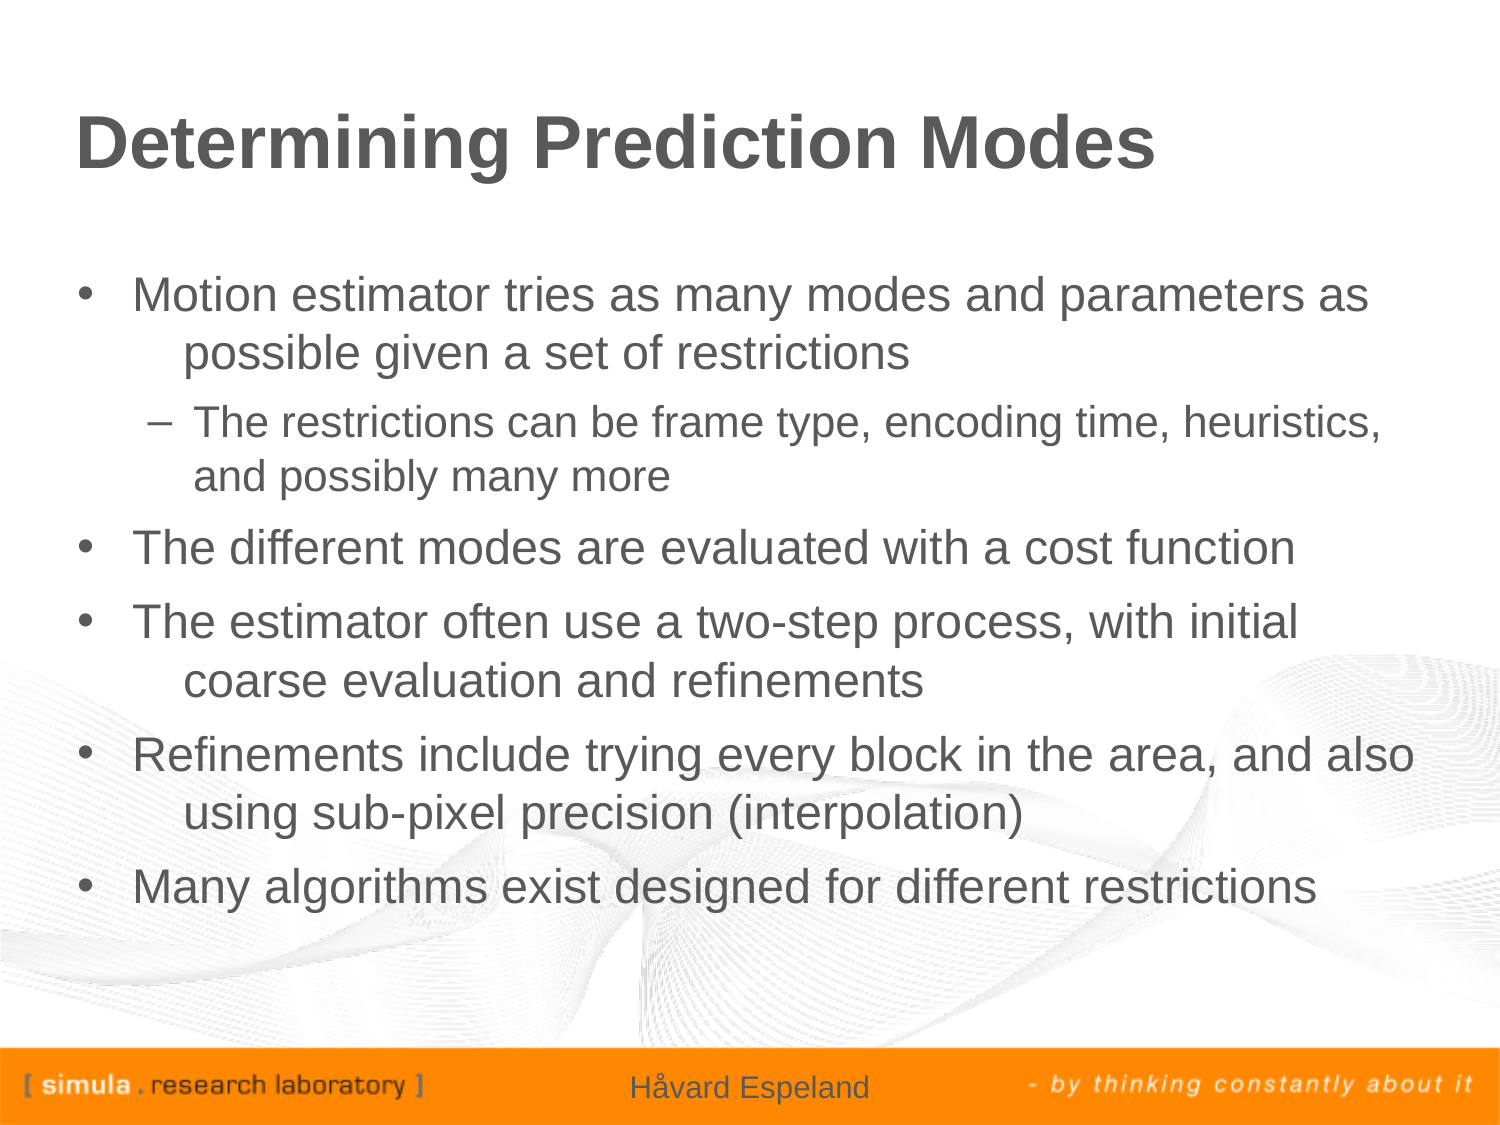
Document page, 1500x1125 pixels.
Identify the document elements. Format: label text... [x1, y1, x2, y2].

picture [0, 654, 1500, 1125]
list Motion estimator tries as many modes and parameters as possible given a set of restrictions The restrictions can be frame type, encoding time, heuristics, and possibly many more The different modes are evaluated with a cost function The estimator often use a two-step process, with initial coarse evaluation and refinements Refinements include trying every block in the area, and also using sub-pixel precision (interpolation) Many algorithms exist designed for different restrictions [75, 263, 1425, 916]
title Determining Prediction Modes [75, 44, 1425, 233]
